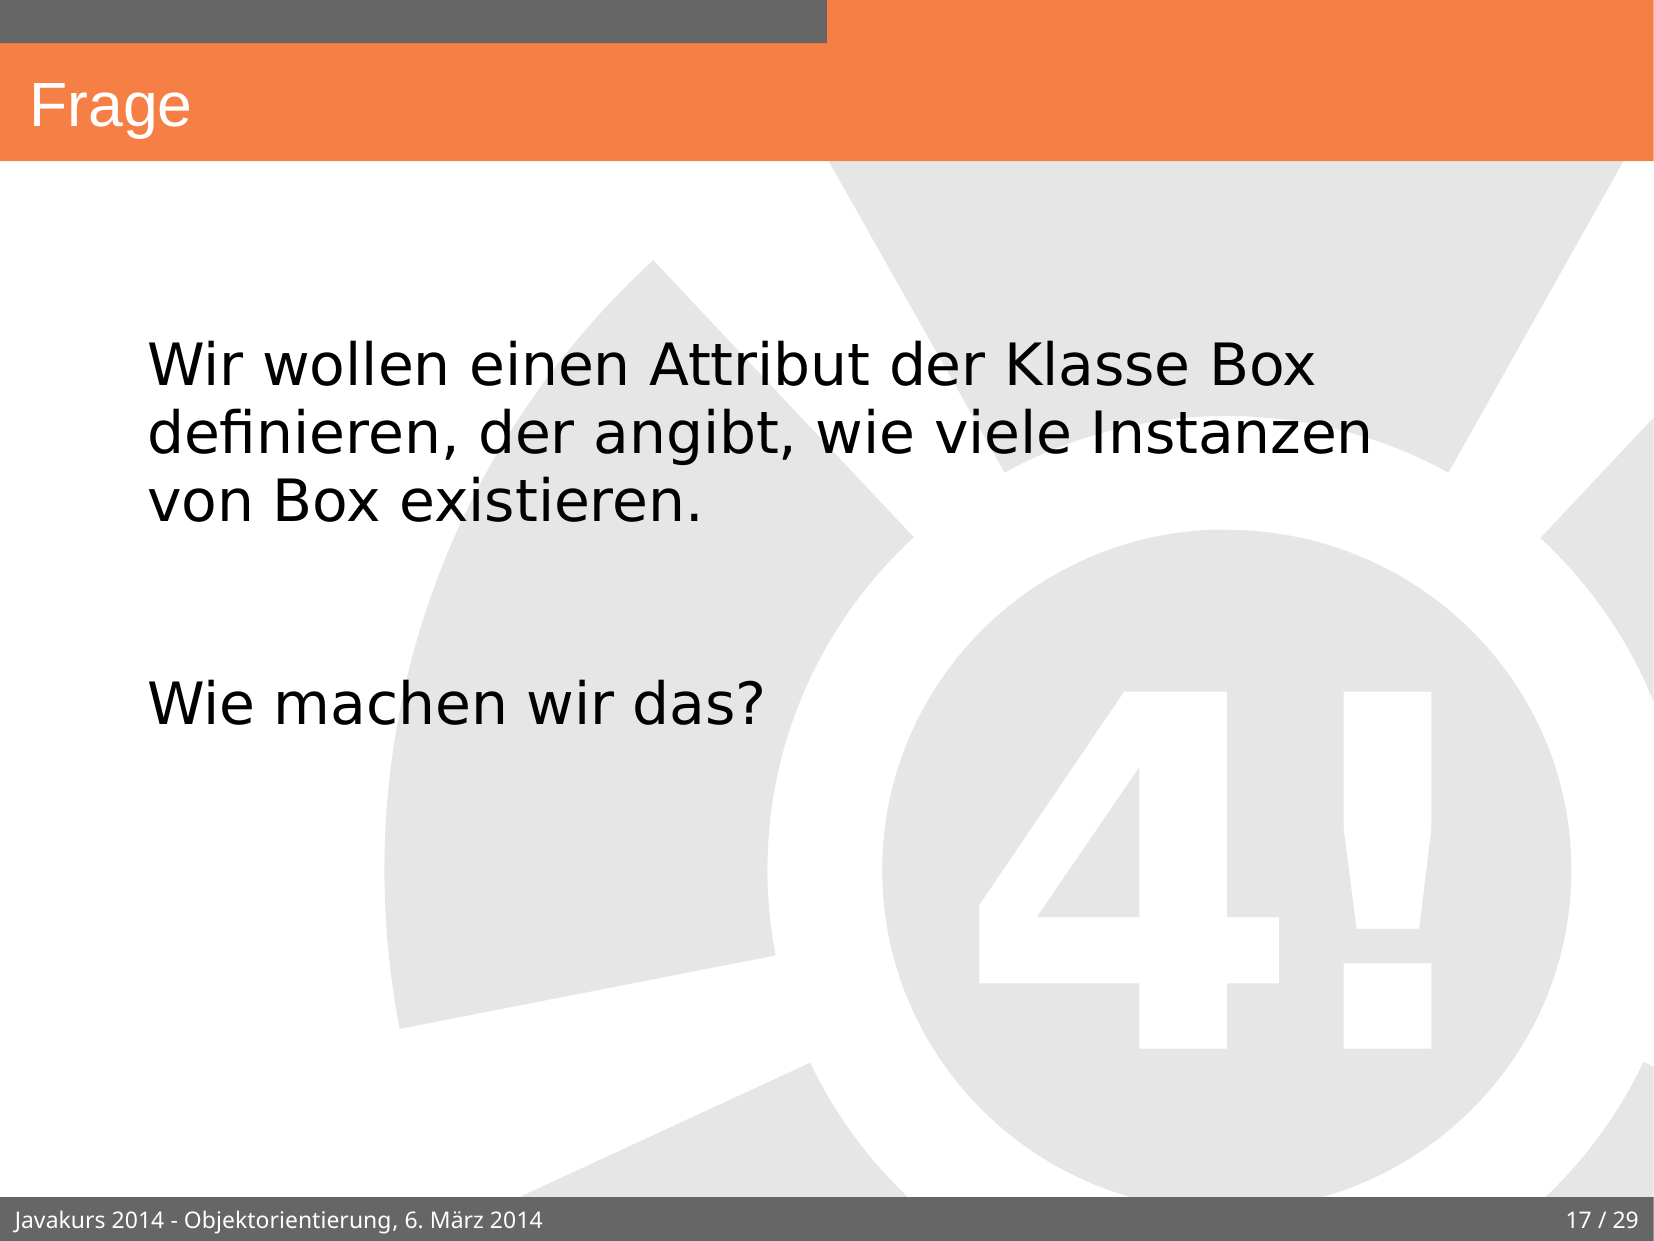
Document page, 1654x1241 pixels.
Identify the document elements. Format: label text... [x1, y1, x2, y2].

title Frage [29, 67, 1595, 143]
text_box Wir wollen einen Attribut der Klasse Box definieren, der angibt, wie viele Instanzen von Box existieren. Wie machen wir das? [132, 324, 1486, 887]
